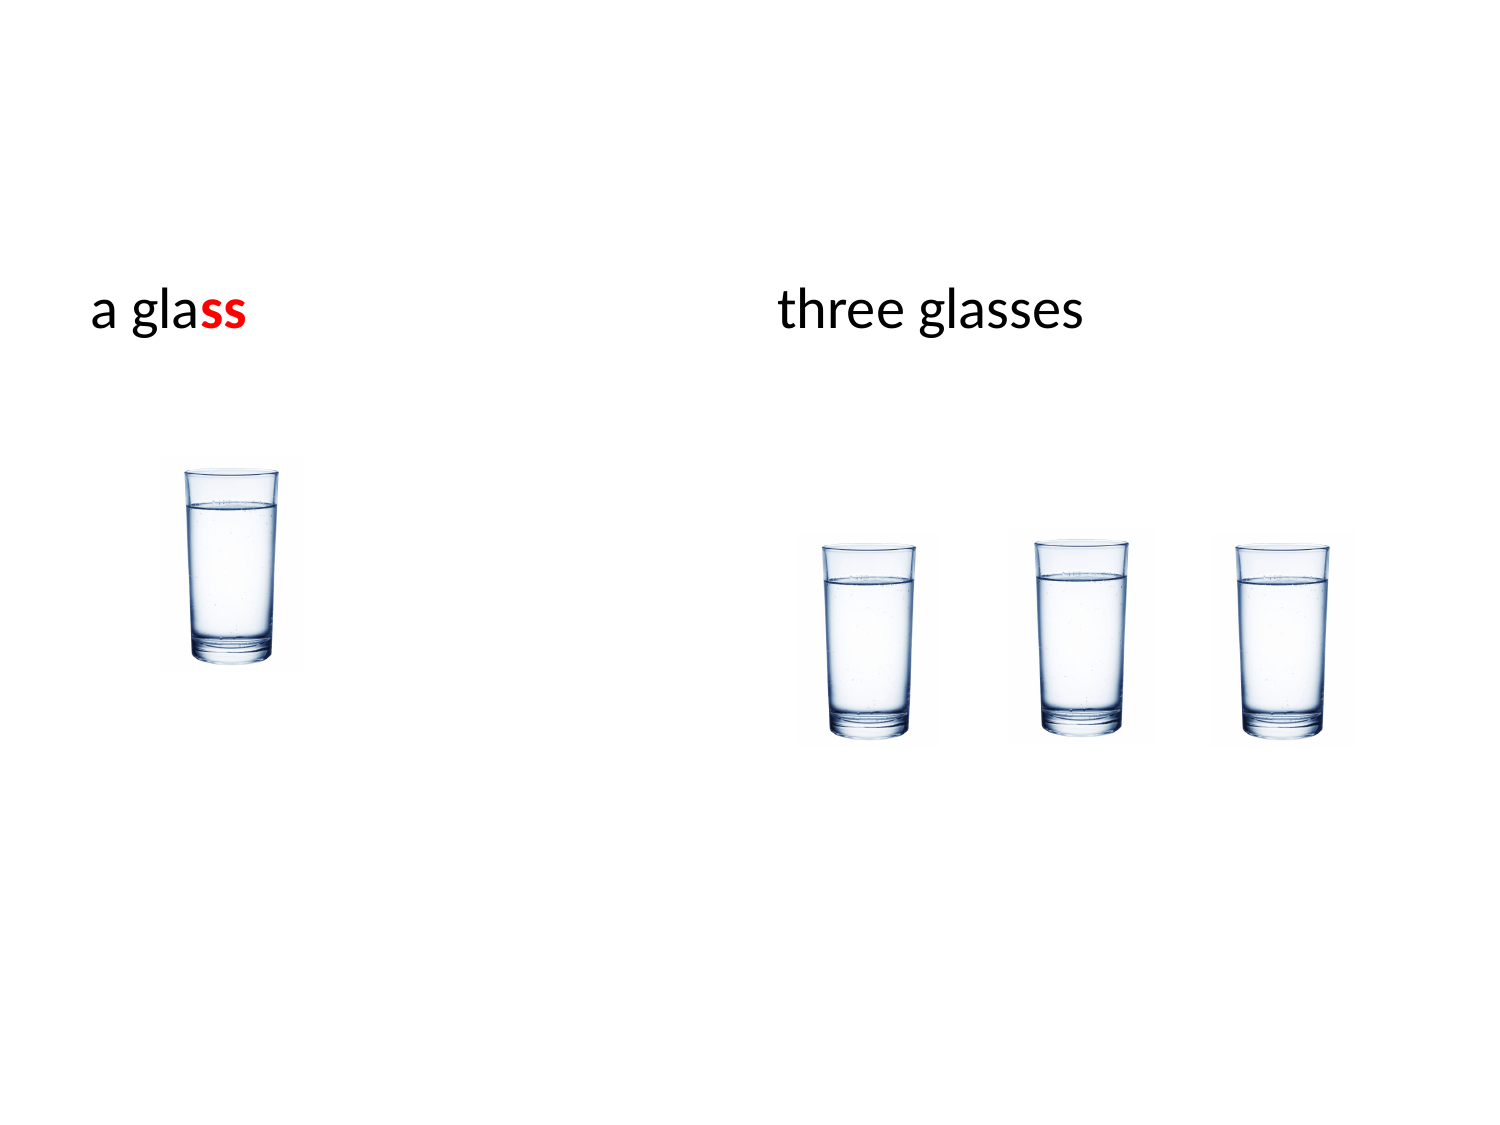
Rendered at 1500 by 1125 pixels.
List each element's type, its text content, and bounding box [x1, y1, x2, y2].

list three glasses [762, 262, 1426, 1005]
picture [159, 456, 304, 672]
picture [1210, 531, 1355, 747]
picture [797, 531, 941, 747]
picture [1009, 527, 1154, 744]
list a glass [75, 262, 738, 1005]
